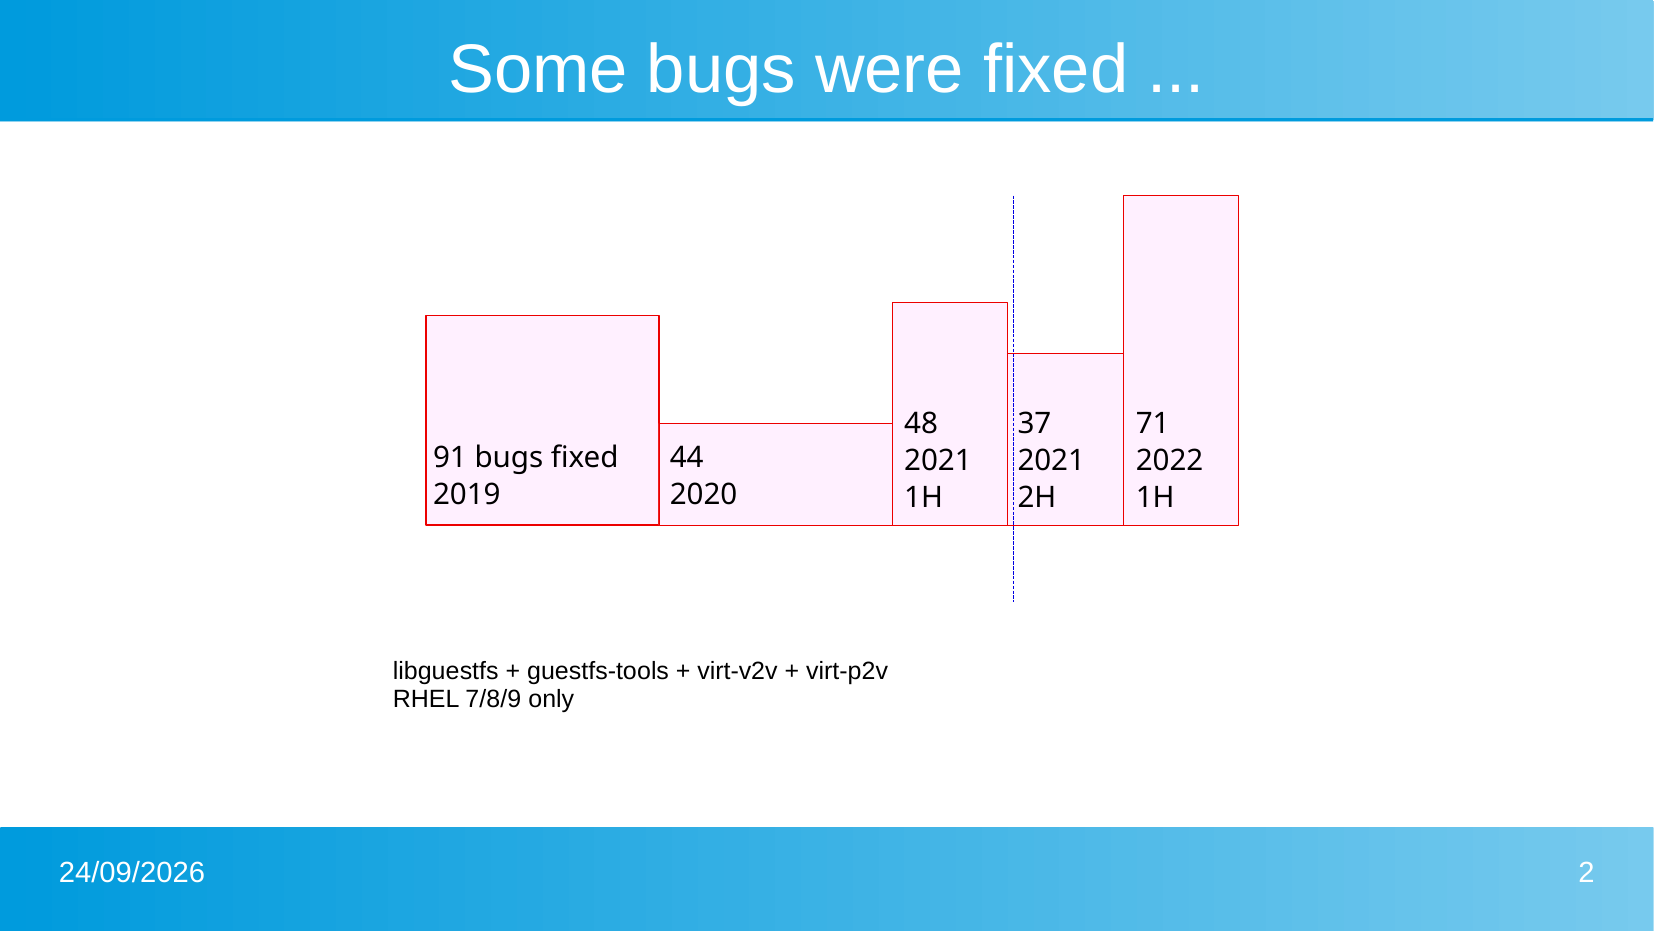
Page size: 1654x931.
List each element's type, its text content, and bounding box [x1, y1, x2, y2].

picture [378, 147, 1287, 649]
text_box libguestfs + guestfs-tools + virt-v2v + virt-p2v RHEL 7/8/9 only [378, 649, 1300, 721]
title Some bugs were fixed ... [59, 29, 1595, 108]
